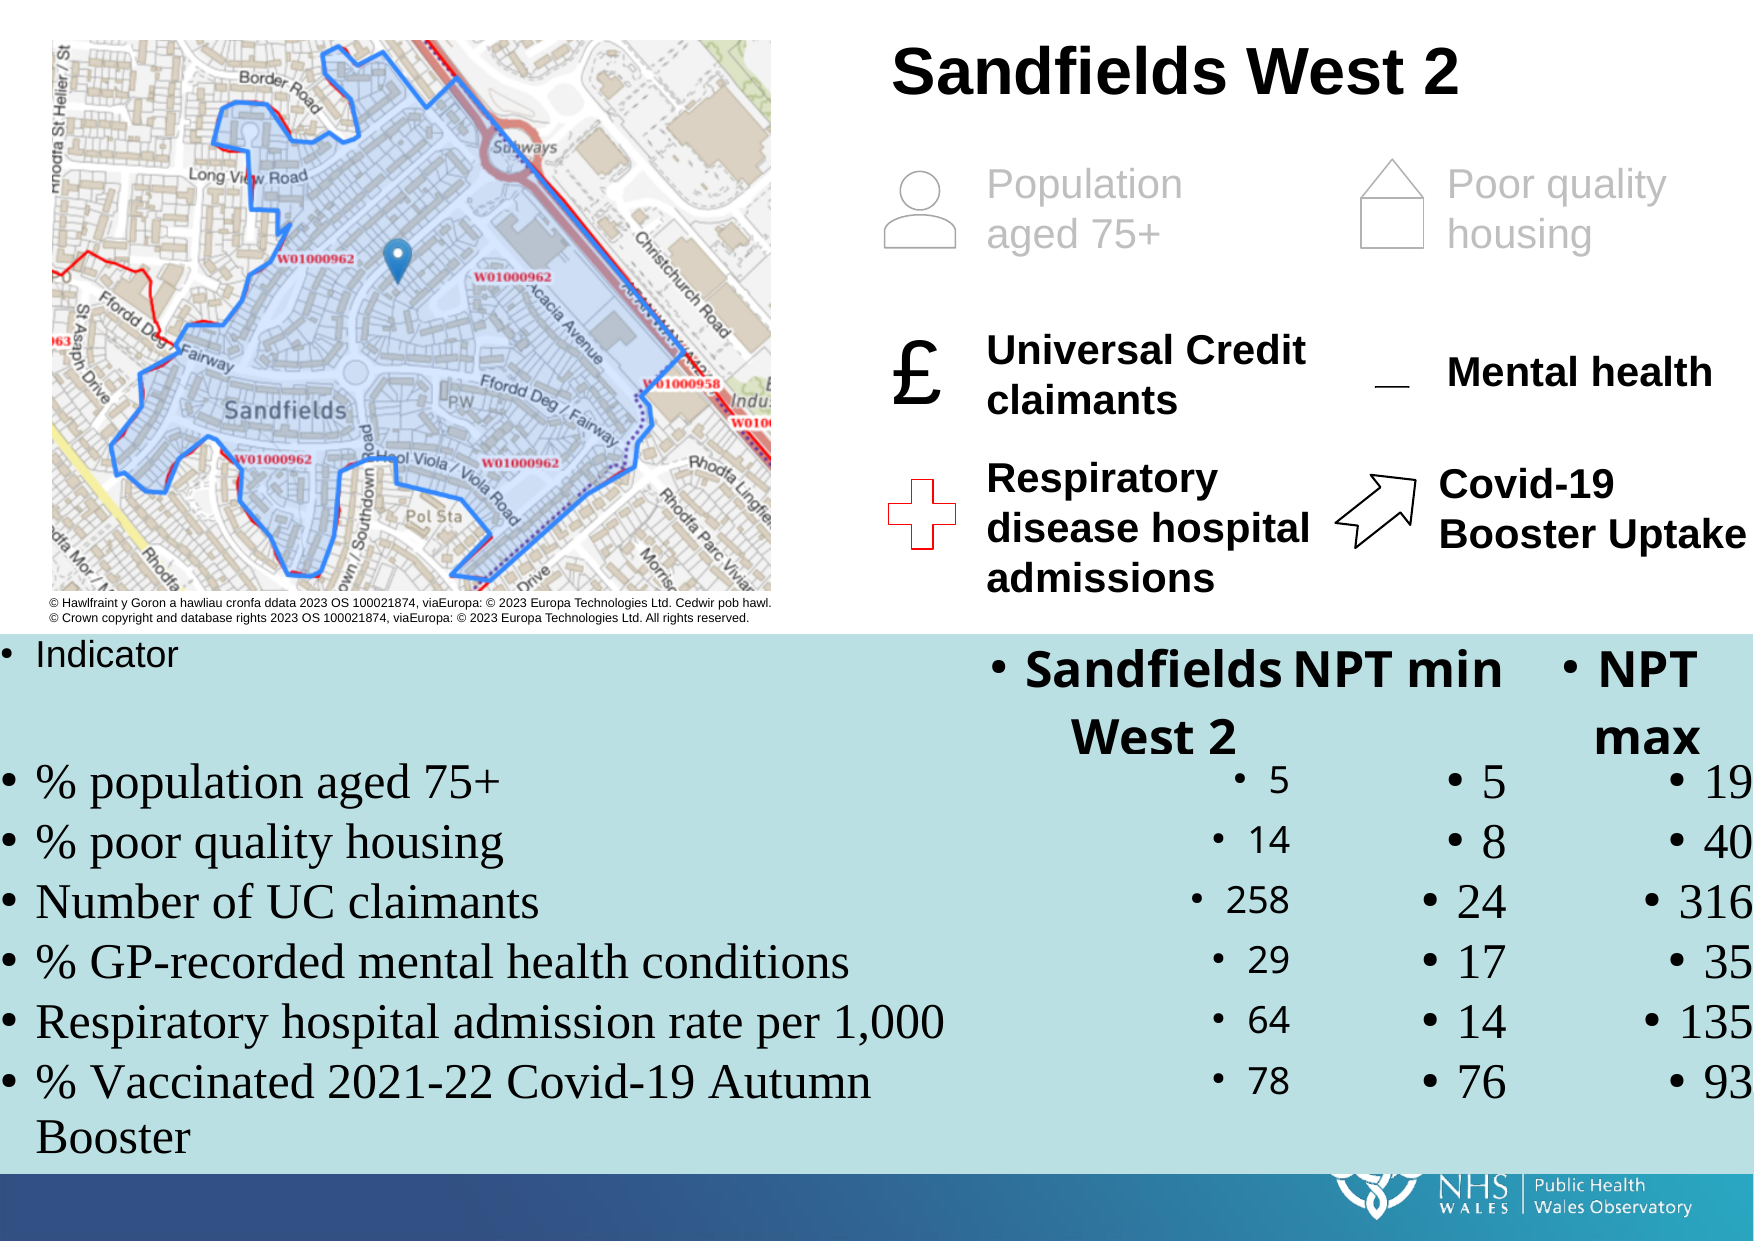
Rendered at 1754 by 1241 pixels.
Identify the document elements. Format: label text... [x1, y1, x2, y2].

text_box Sandfields West 2 [876, 20, 1716, 117]
text_box Poor quality housing [1431, 149, 1739, 266]
table_cell 14 [1290, 994, 1507, 1054]
table_cell % Vaccinated 2021-22 Covid-19 Autumn Booster [0, 1054, 983, 1174]
text_box Population aged 75+ [971, 149, 1255, 266]
text_box [1335, 474, 1416, 549]
picture [52, 40, 771, 587]
table_cell Respiratory hospital admission rate per 1,000 [0, 994, 983, 1054]
table_cell 24 [1290, 874, 1507, 934]
table_cell Number of UC claimants [0, 874, 983, 934]
table_cell 93 [1507, 1054, 1753, 1174]
table_cell 40 [1507, 814, 1753, 874]
text_box £ [876, 305, 972, 432]
table_cell 258 [983, 874, 1290, 934]
table_cell % population aged 75+ [0, 754, 983, 814]
table_cell 19 [1507, 754, 1753, 814]
text_box Covid-19 Booster Uptake [1423, 449, 1754, 566]
table_cell 5 [1290, 754, 1507, 814]
table_cell 5 [983, 754, 1290, 814]
table_header NPT max [1621, 733, 1631, 754]
table_cell 316 [1507, 874, 1753, 934]
table_cell 14 [983, 814, 1290, 874]
table_header Sandfields West 2 [983, 634, 1290, 754]
table_cell 76 [1290, 1054, 1507, 1174]
table_header Indicator [0, 634, 983, 754]
text_box © Hawlfraint y Goron a hawliau cronfa ddata 2023 OS 100021874, viaEuropa: © 2023 Europa Technologies Ltd. Cedwir pob hawl. © Crown copyright and database rights 2023 OS 100021874, viaEuropa: © 2023 Europa Technologies Ltd. All rights reserved. [34, 587, 789, 633]
table_header NPT max [1604, 733, 1614, 754]
table_cell 135 [1507, 994, 1753, 1054]
table_cell 8 [1290, 814, 1507, 874]
table_cell % poor quality housing [0, 814, 983, 874]
table_cell % GP-recorded mental health conditions [0, 934, 983, 994]
table_header NPT min [1290, 634, 1507, 754]
table_header NPT max [1507, 634, 1753, 754]
table_cell 64 [983, 994, 1290, 1054]
table_cell 35 [1507, 934, 1753, 994]
text_box Respiratory disease hospital admissions [971, 443, 1362, 610]
table_cell 29 [983, 934, 1290, 994]
table_cell 17 [1290, 934, 1507, 994]
text_box Universal Credit claimants [972, 315, 1362, 432]
text_box Mental health [1431, 336, 1744, 403]
table_cell 78 [983, 1054, 1290, 1174]
